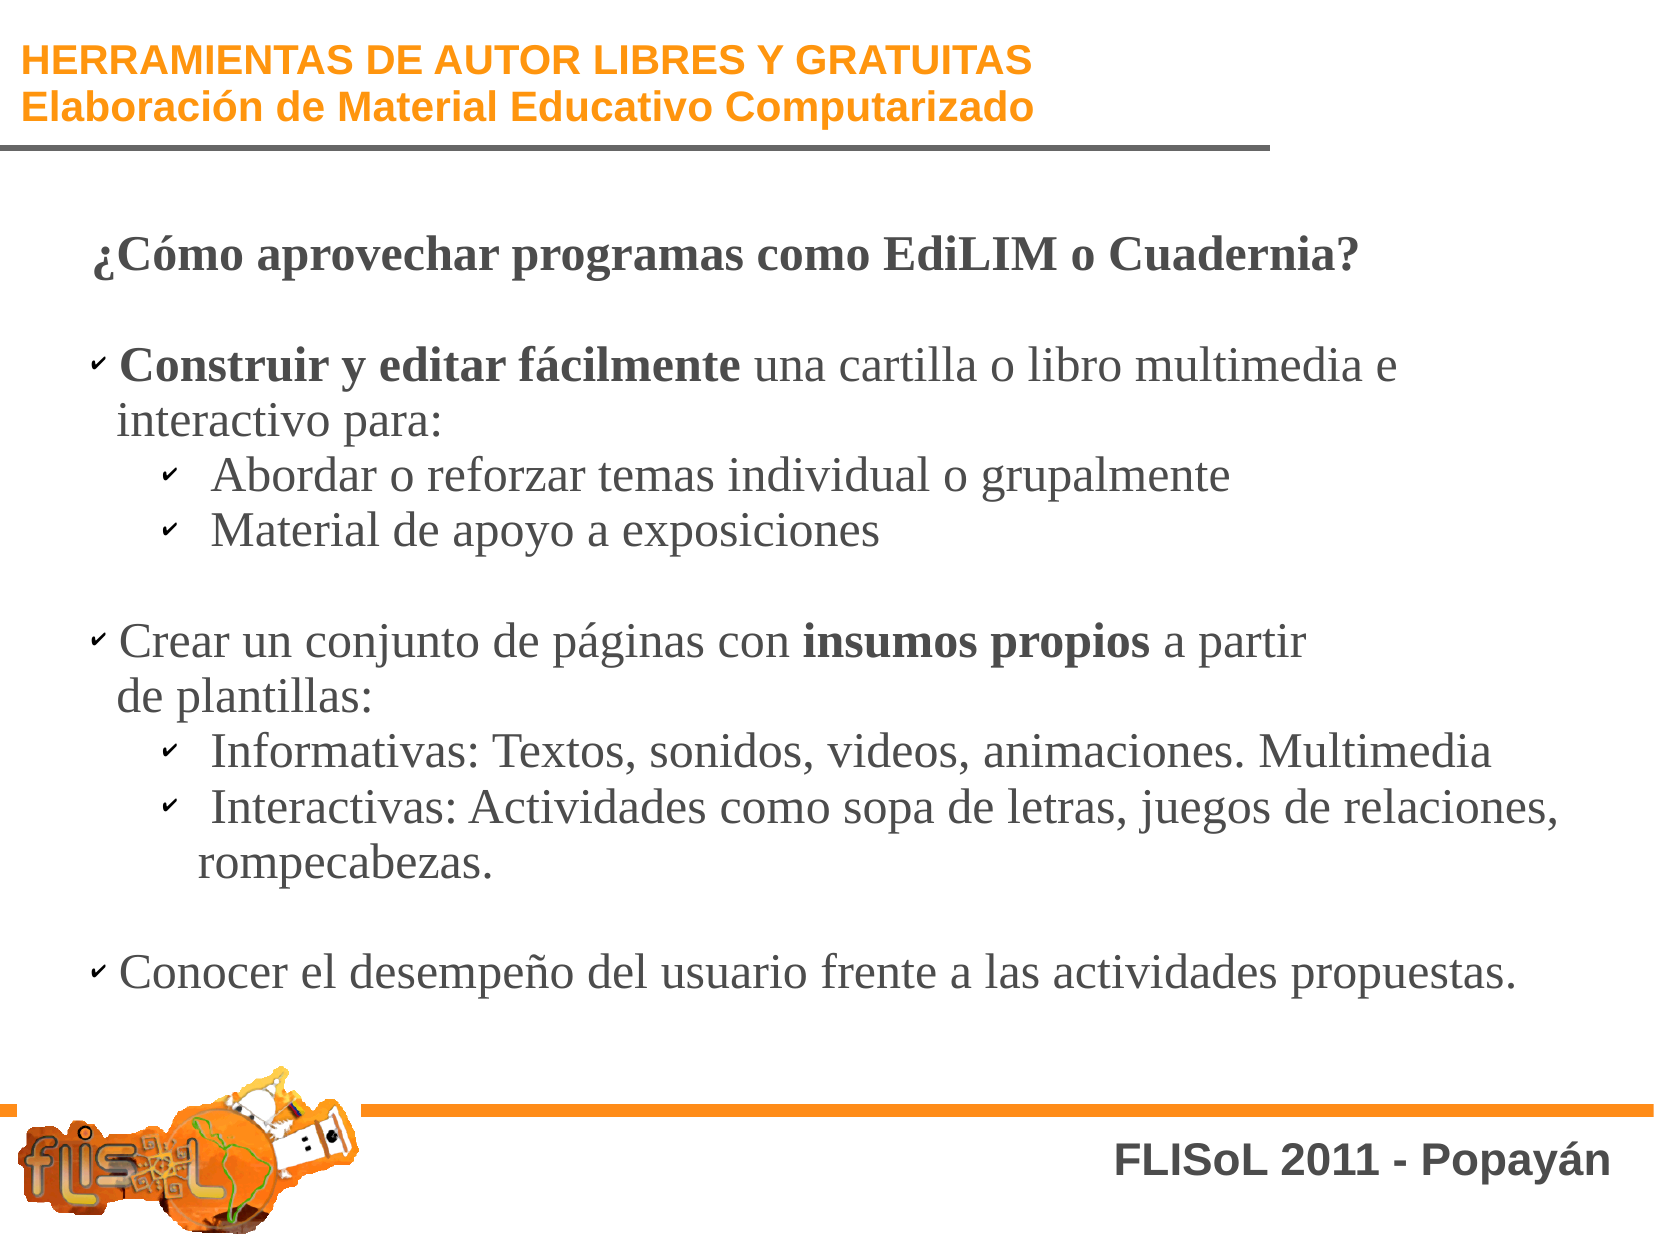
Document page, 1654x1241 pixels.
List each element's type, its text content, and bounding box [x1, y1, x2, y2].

text_box ¿Cómo aprovechar programas como EdiLIM o Cuadernia? Construir y editar fácilmente una cartilla o libro multimedia e interactivo para: Abordar o reforzar temas individual o grupalmente Material de apoyo a exposiciones Crear un conjunto de páginas con insumos propios a partir de plantillas: Informativas: Textos, sonidos, videos, animaciones. Multimedia Interactivas: Actividades como sopa de letras, juegos de relaciones, rompecabezas. Conocer el desempeño del usuario frente a las actividades propuestas. [76, 218, 1595, 1008]
picture [0, 1065, 1654, 1235]
